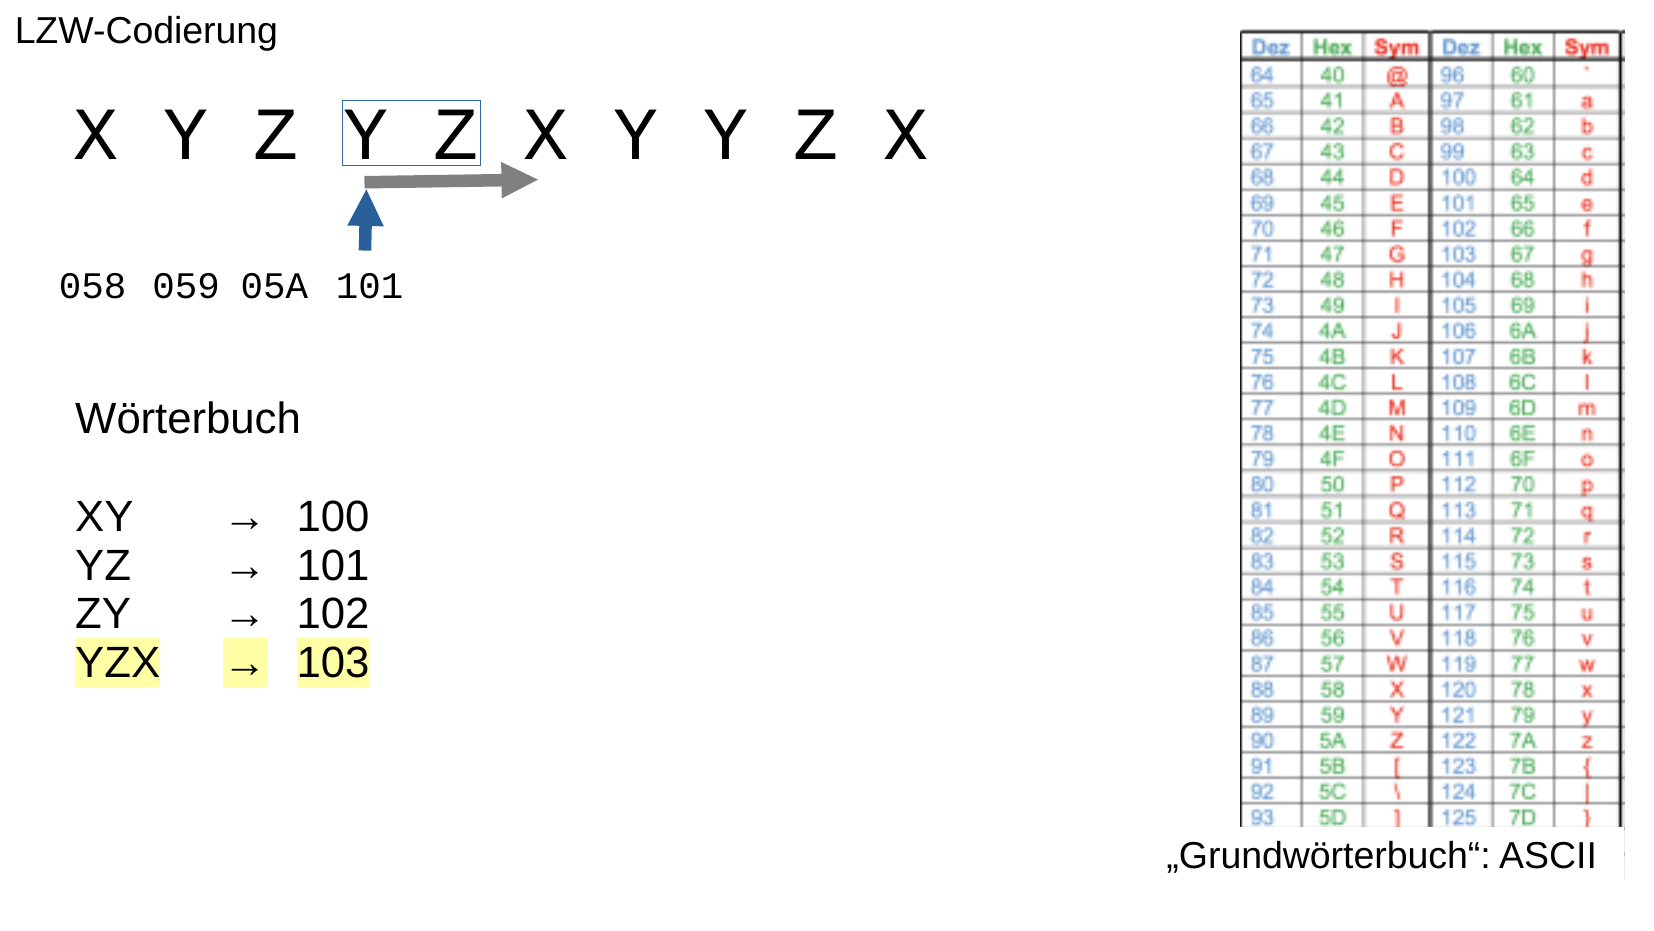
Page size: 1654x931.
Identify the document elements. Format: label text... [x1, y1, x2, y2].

text_box X Y Z Y Z X Y Y Z X [59, 89, 975, 190]
text_box Wörterbuch XY → 100 YZ → 101 ZY → 102 YZX → 103 [60, 387, 465, 695]
text_box 05A [225, 260, 321, 318]
text_box 058 [44, 259, 148, 318]
text_box 101 [321, 260, 425, 318]
text_box „Grundwörterbuch“: ASCII [1151, 826, 1625, 886]
picture [1240, 29, 1625, 826]
text_box LZW-Codierung [0, 2, 1241, 60]
text_box 059 [148, 259, 242, 318]
